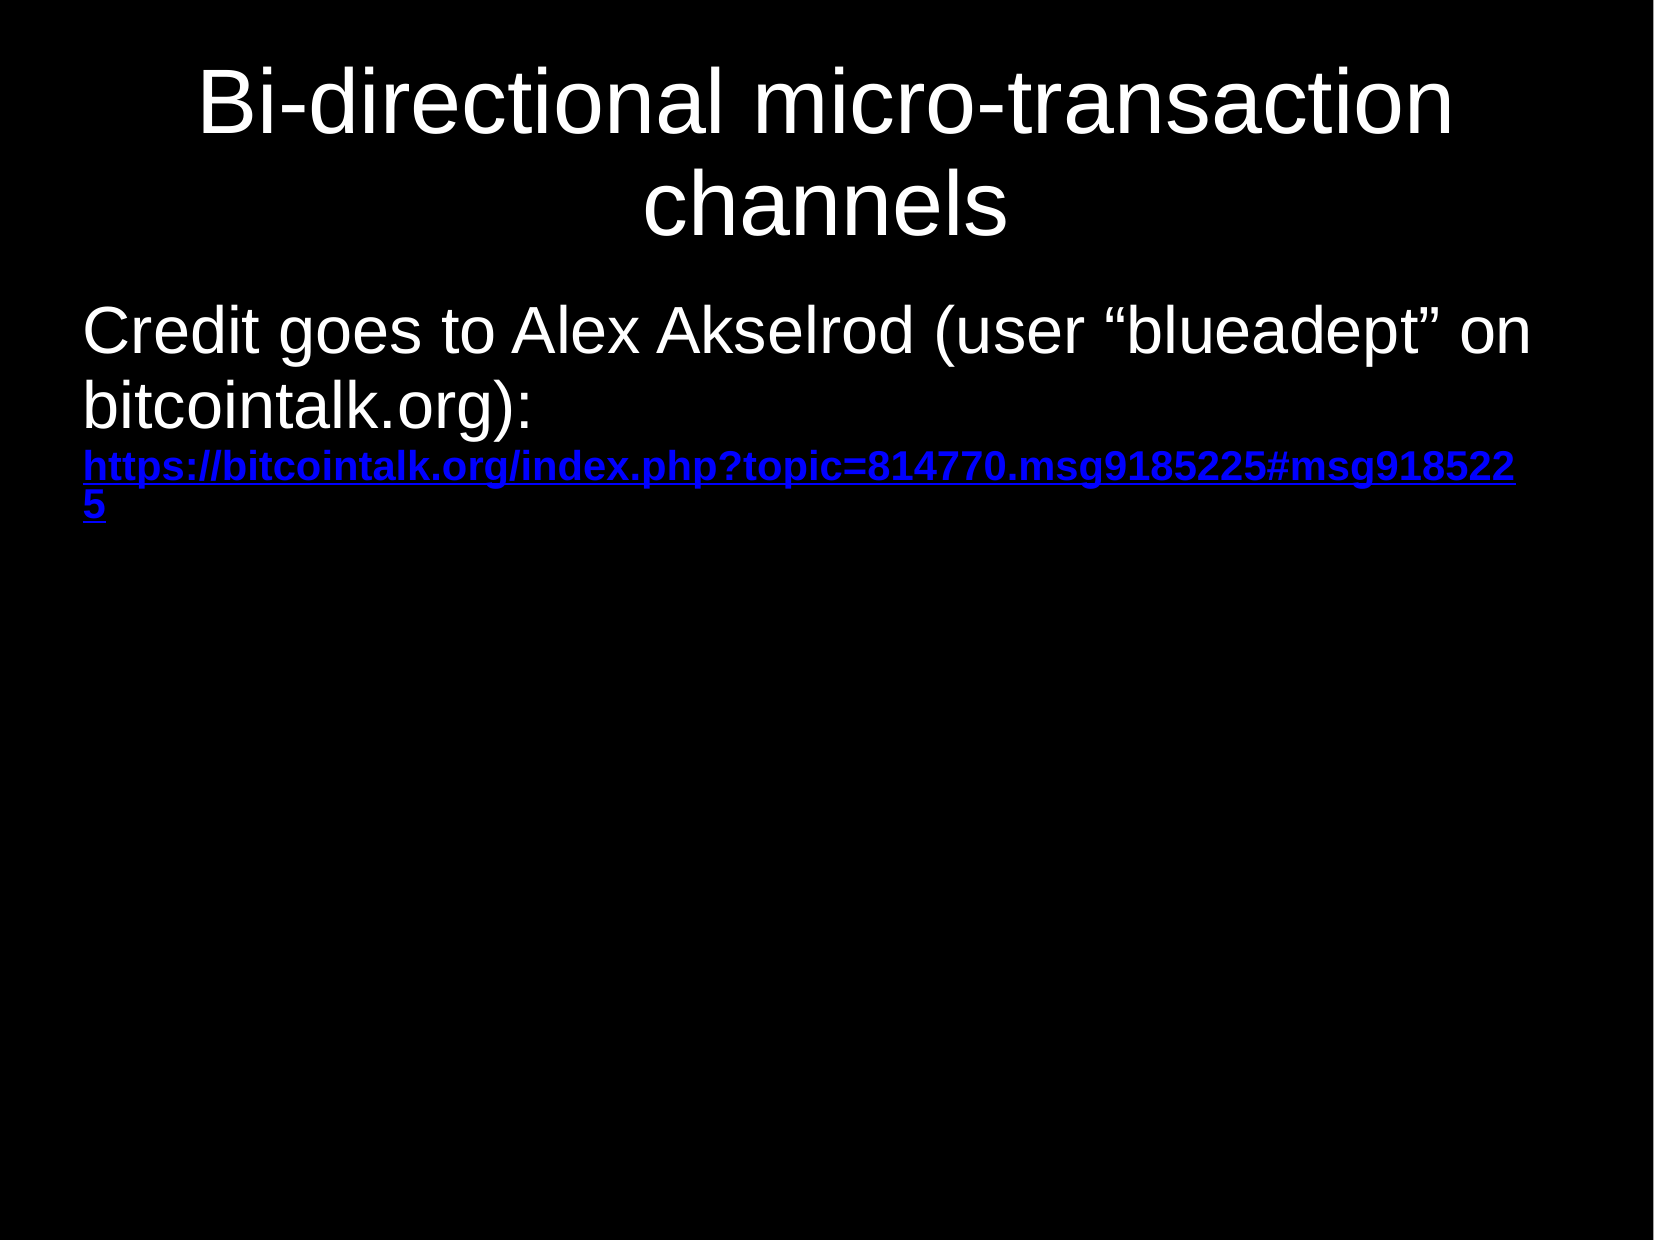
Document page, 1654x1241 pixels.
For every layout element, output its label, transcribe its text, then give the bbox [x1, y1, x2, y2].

title Bi-directional micro-transaction channels [82, 49, 1571, 257]
subtitle Credit goes to Alex Akselrod (user “blueadept” on bitcointalk.org): https://bitcointalk.org/index.php?topic=814770.msg9185225#msg9185225 [82, 290, 1538, 567]
